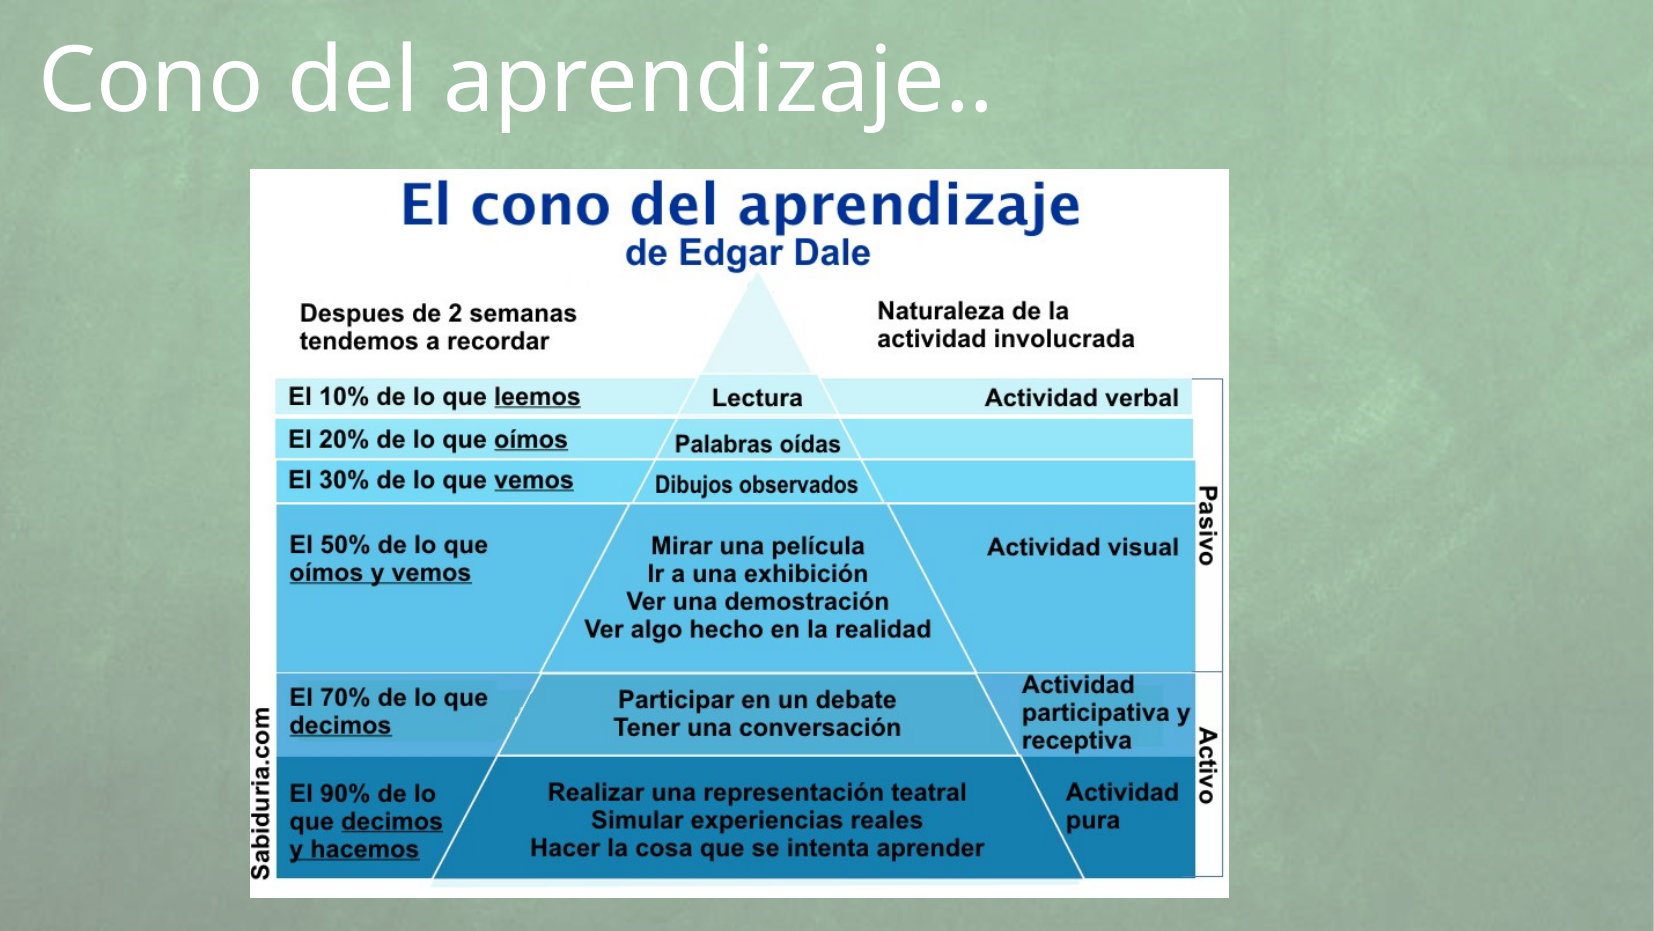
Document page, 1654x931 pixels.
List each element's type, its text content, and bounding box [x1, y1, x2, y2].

picture [250, 169, 1229, 898]
text_box Cono del aprendizaje.. [23, 6, 1548, 154]
